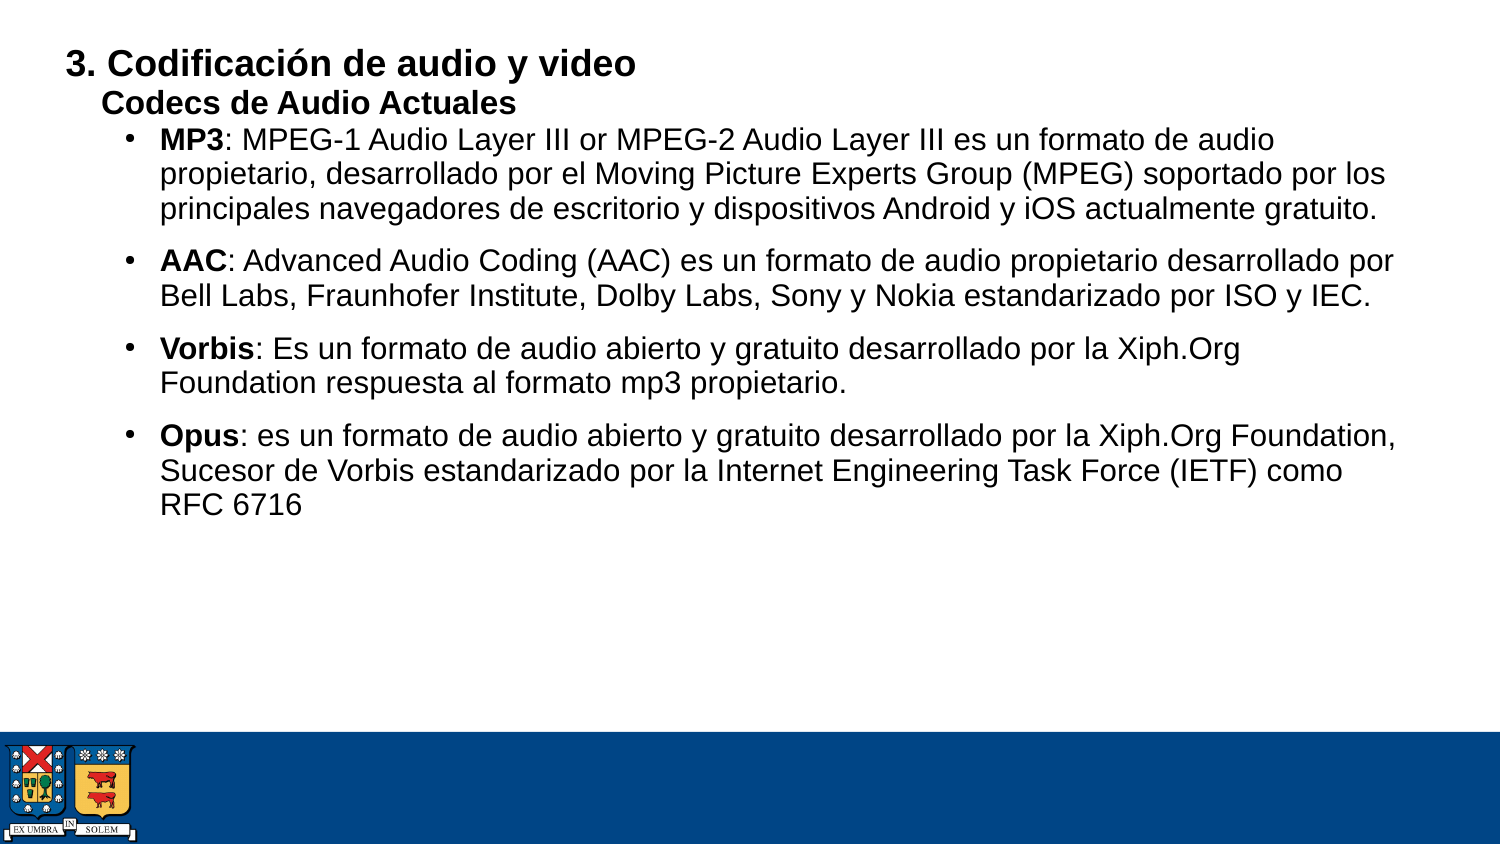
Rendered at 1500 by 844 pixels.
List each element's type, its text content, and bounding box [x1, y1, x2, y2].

text_box 3. Codificación de audio y video Codecs de Audio Actuales MP3: MPEG-1 Audio Layer III or MPEG-2 Audio Layer III es un formato de audio propietario, desarrollado por el Moving Picture Experts Group (MPEG) soportado por los principales navegadores de escritorio y dispositivos Android y iOS actualmente gratuito. AAC: Advanced Audio Coding (AAC) es un formato de audio propietario desarrollado por Bell Labs, Fraunhofer Institute, Dolby Labs, Sony y Nokia estandarizado por ISO y IEC. Vorbis: Es un formato de audio abierto y gratuito desarrollado por la Xiph.Org Foundation respuesta al formato mp3 propietario. Opus: es un formato de audio abierto y gratuito desarrollado por la Xiph.Org Foundation, Sucesor de Vorbis estandarizado por la Internet Engineering Task Force (IETF) como RFC 6716 [50, 35, 1418, 733]
picture [2, 732, 139, 844]
